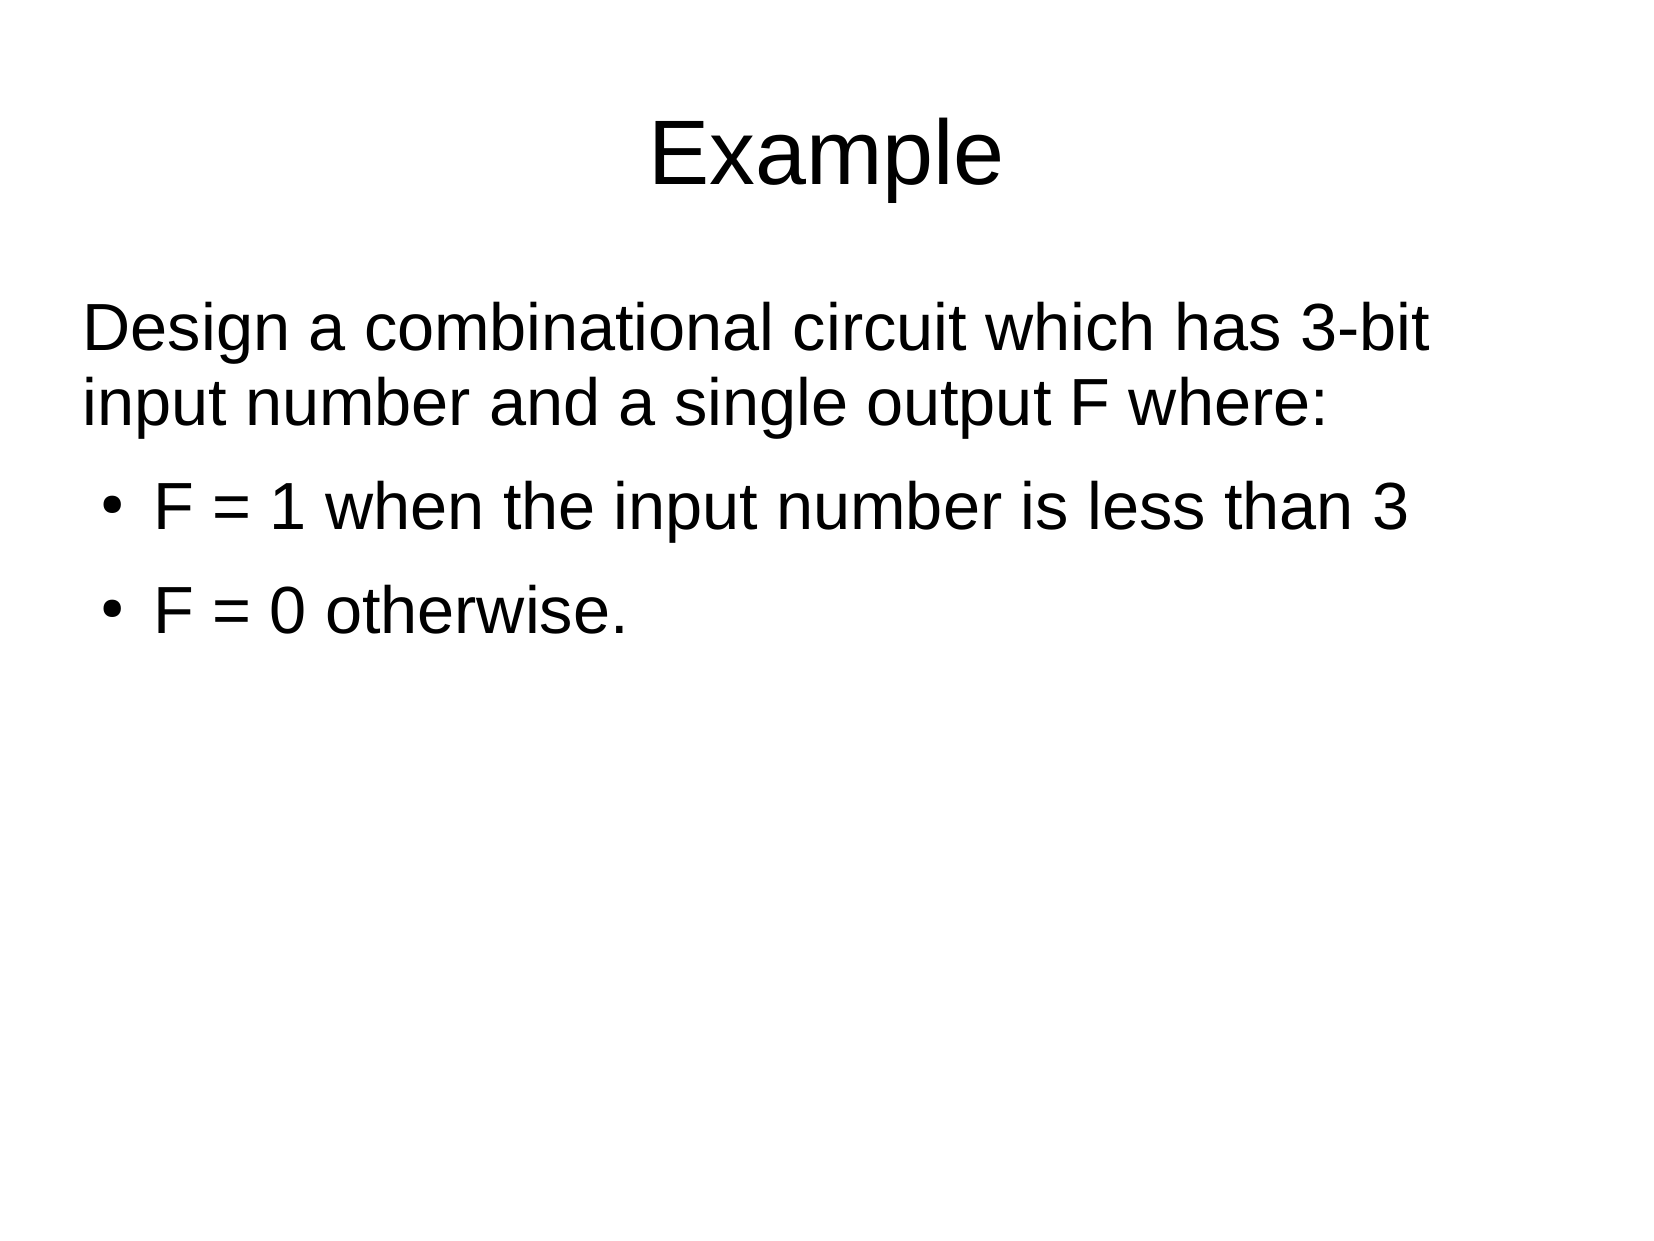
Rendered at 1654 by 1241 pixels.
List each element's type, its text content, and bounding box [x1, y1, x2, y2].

list Design a combinational circuit which has 3-bit input number and a single output F where: F = 1 when the input number is less than 3 F = 0 otherwise. [82, 290, 1571, 1094]
title Example [82, 49, 1571, 257]
